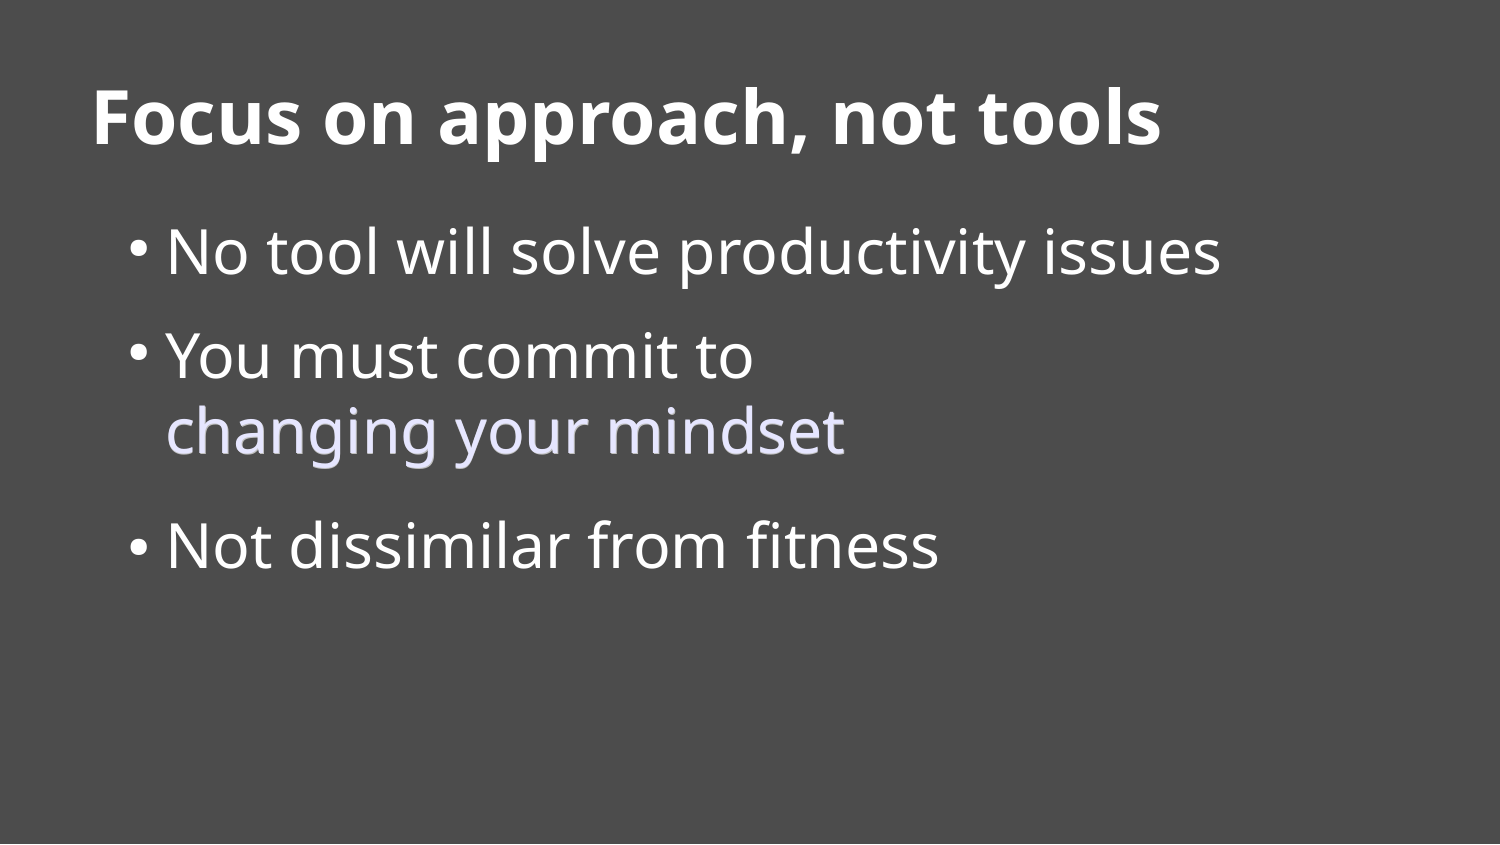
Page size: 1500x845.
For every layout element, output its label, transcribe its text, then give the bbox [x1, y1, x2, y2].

title Focus on approach, not tools [75, 33, 1425, 175]
list No tool will solve productivity issues You must commit to changing your mindset Not dissimilar from fitness [75, 197, 1425, 809]
